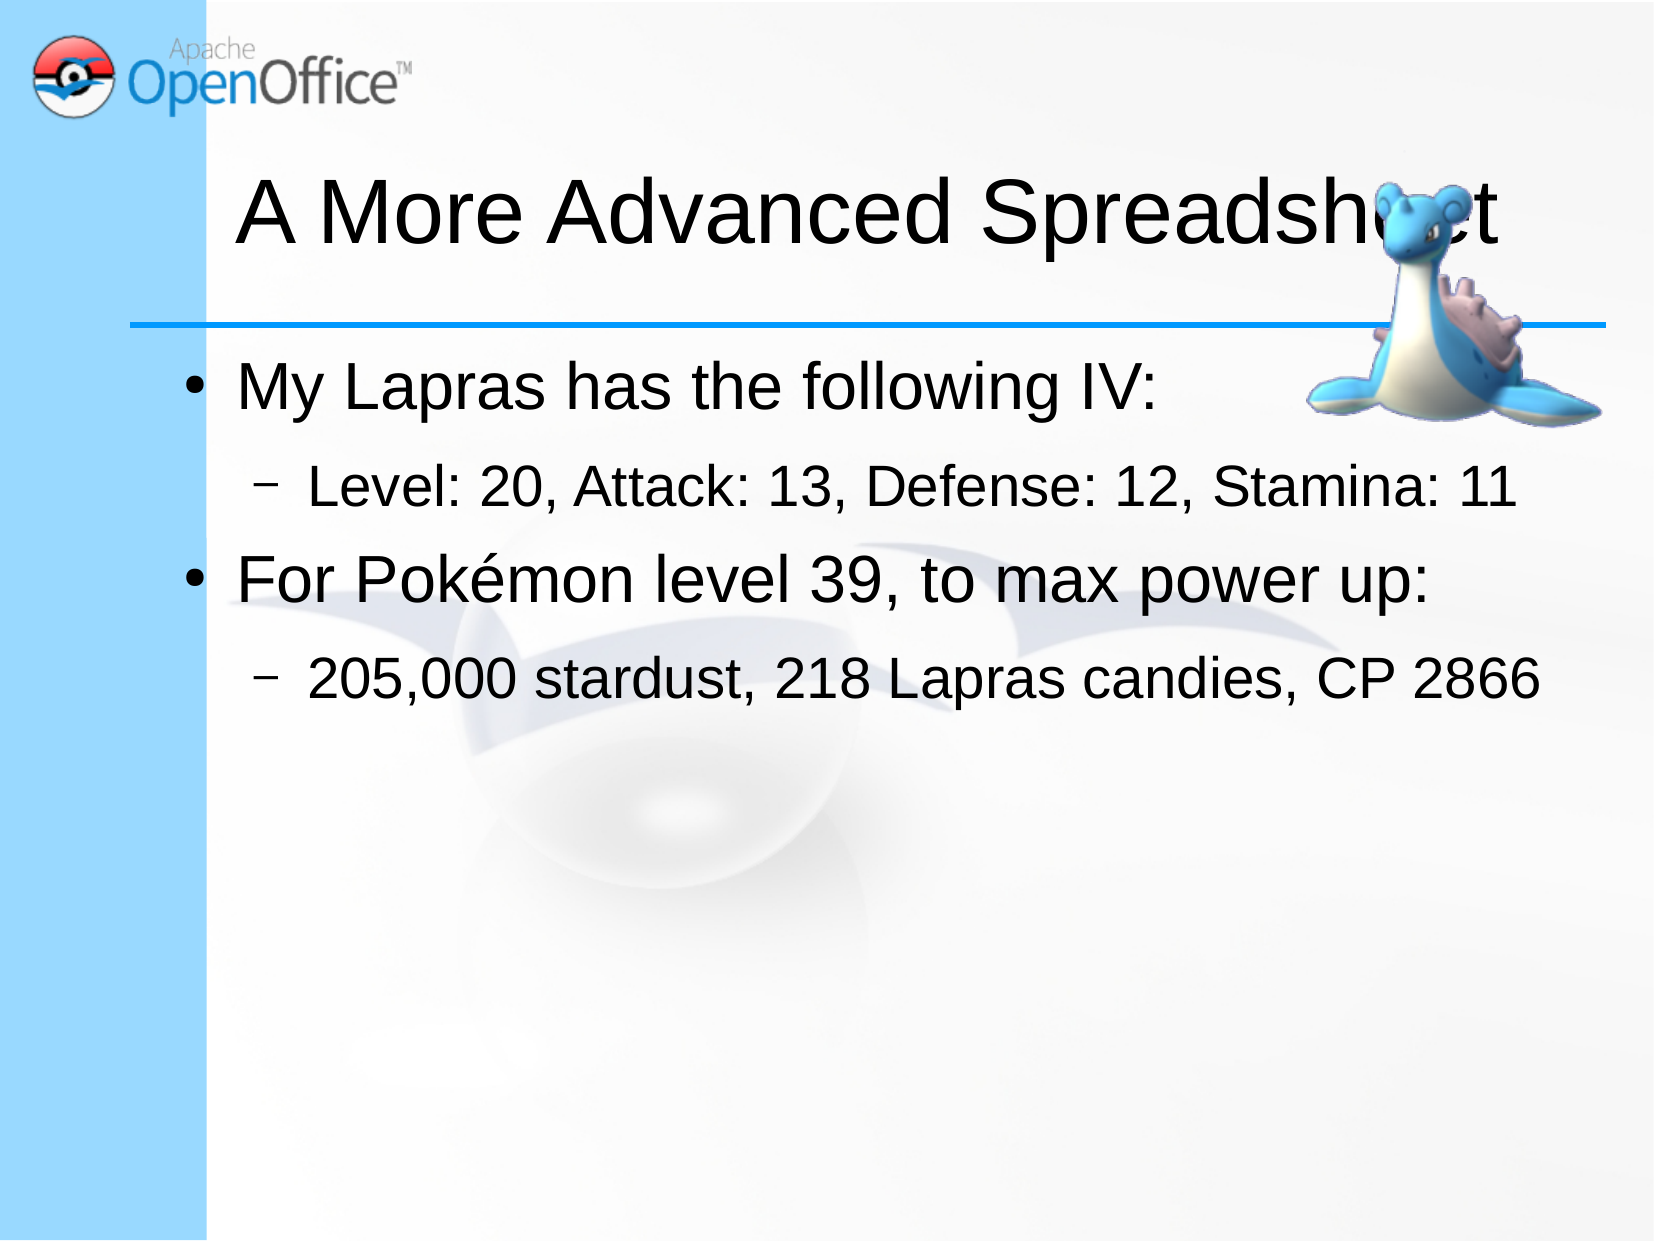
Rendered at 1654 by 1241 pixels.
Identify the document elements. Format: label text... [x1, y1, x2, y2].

title A More Advanced Spreadsheet [165, 108, 1238, 316]
list My Lapras has the following IV: Level: 20, Attack: 13, Defense: 12, Stamina: 11 For Pokémon level 39, to max power up: 205,000 stardust, 218 Lapras candies, CP 2866 [165, 349, 1571, 1168]
picture [31, 2, 1654, 1241]
